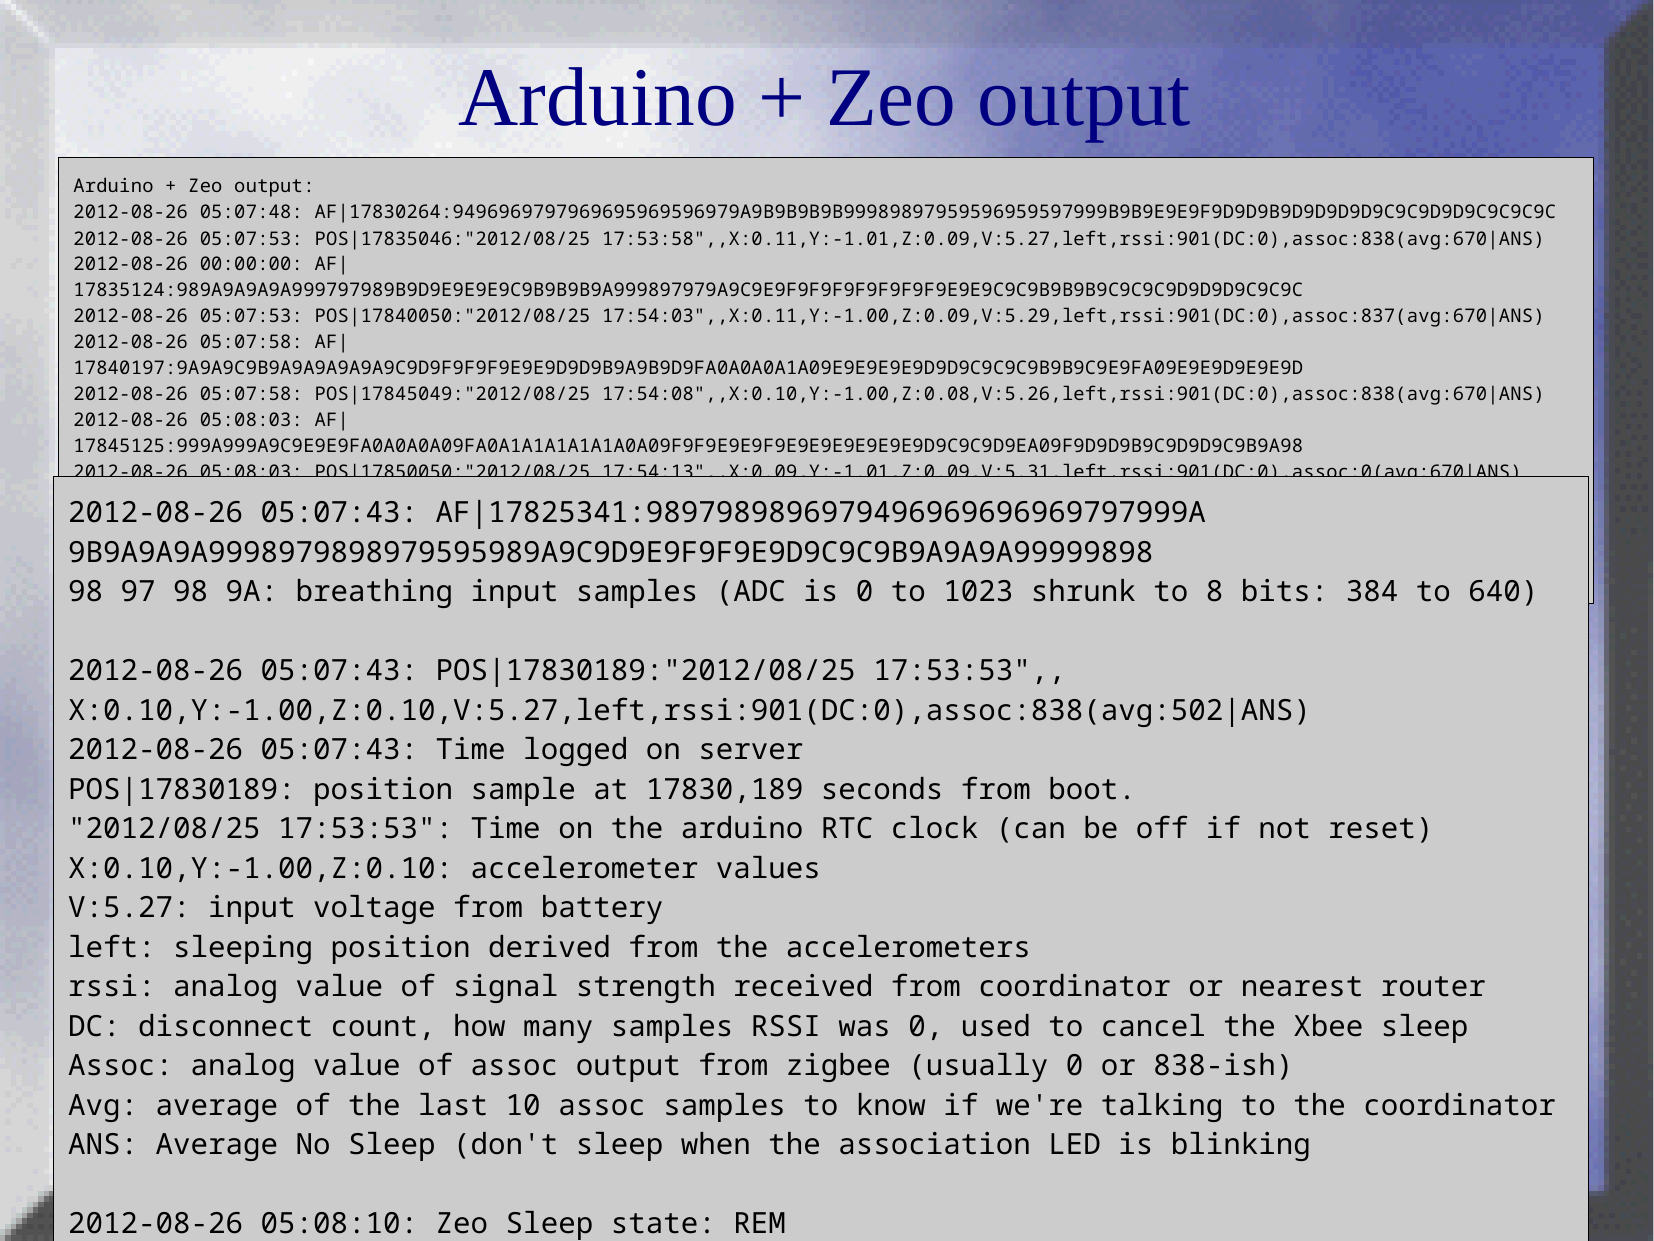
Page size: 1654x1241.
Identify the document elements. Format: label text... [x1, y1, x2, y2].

text_box Arduino + Zeo output: 2012-08-26 05:07:48: AF|17830264:9496969797969695969596979A9B9B9B9B99989897959596959597999B9B9E9E9F9D9D9B9D9D9D9D9C9C9D9D9C9C9C9C 2012-08-26 05:07:53: POS|17835046:"2012/08/25 17:53:58",,X:0.11,Y:-1.01,Z:0.09,V:5.27,left,rssi:901(DC:0),assoc:838(avg:670|ANS) 2012-08-26 00:00:00: AF|17835124:989A9A9A9A999797989B9D9E9E9E9C9B9B9B9A999897979A9C9E9F9F9F9F9F9F9F9E9E9C9C9B9B9B9C9C9C9D9D9D9C9C9C 2012-08-26 05:07:53: POS|17840050:"2012/08/25 17:54:03",,X:0.11,Y:-1.00,Z:0.09,V:5.29,left,rssi:901(DC:0),assoc:837(avg:670|ANS) 2012-08-26 05:07:58: AF|17840197:9A9A9C9B9A9A9A9A9A9C9D9F9F9F9E9E9D9D9B9A9B9D9FA0A0A0A1A09E9E9E9E9D9D9C9C9C9B9B9C9E9FA09E9E9D9E9E9D 2012-08-26 05:07:58: POS|17845049:"2012/08/25 17:54:08",,X:0.10,Y:-1.00,Z:0.08,V:5.26,left,rssi:901(DC:0),assoc:838(avg:670|ANS) 2012-08-26 05:08:03: AF|17845125:999A999A9C9E9E9FA0A0A0A09FA0A1A1A1A1A1A0A09F9F9E9E9F9E9E9E9E9E9E9D9C9C9D9EA09F9D9D9B9C9D9D9C9B9A98 2012-08-26 05:08:03: POS|17850050:"2012/08/25 17:54:13",,X:0.09,Y:-1.01,Z:0.09,V:5.31,left,rssi:901(DC:0),assoc:0(avg:670|ANS) 2012-08-26 05:08:08: AF|17850195:9A9C9D9E9E9F9E9D9E9E9E9F9E9E9D9D9C9C9C9C9B9B9B9C9C9C9C9B9A9A9A9A9A9C9E9E9D9B9B9C9B9A9B9A989897989B 2012-08-26 05:08:08: POS|17855047:"2012/08/25 17:54:18",,X:0.10,Y:-1.00,Z:0.09,V:5.26,left,rssi:901(DC:0),assoc:0(avg:502|ANS) 2012-08-26 05:08:10: Zeo Sleep state: REM [58, 157, 1594, 461]
title Arduino + Zeo output [117, 43, 1534, 151]
text_box 2012-08-26 05:07:43: AF|17825341:9897989896979496969696969797999A 9B9A9A9A9998979898979595989A9C9D9E9F9F9E9D9C9C9B9A9A9A99999898 98 97 98 9A: breathing input samples (ADC is 0 to 1023 shrunk to 8 bits: 384 to 640) 2012-08-26 05:07:43: POS|17830189:"2012/08/25 17:53:53",, X:0.10,Y:-1.00,Z:0.10,V:5.27,left,rssi:901(DC:0),assoc:838(avg:502|ANS) 2012-08-26 05:07:43: Time logged on server POS|17830189: position sample at 17830,189 seconds from boot. "2012/08/25 17:53:53": Time on the arduino RTC clock (can be off if not reset) X:0.10,Y:-1.00,Z:0.10: accelerometer values V:5.27: input voltage from battery left: sleeping position derived from the accelerometers rssi: analog value of signal strength received from coordinator or nearest router DC: disconnect count, how many samples RSSI was 0, used to cancel the Xbee sleep Assoc: analog value of assoc output from zigbee (usually 0 or 838-ish) Avg: average of the last 10 assoc samples to know if we're talking to the coordinator ANS: Average No Sleep (don't sleep when the association LED is blinking 2012-08-26 05:08:10: Zeo Sleep state: REM Logs the sleep state gathered by Zeo, and band on my head, or back in the doc [53, 476, 1589, 1177]
picture [0, 0, 1654, 1241]
